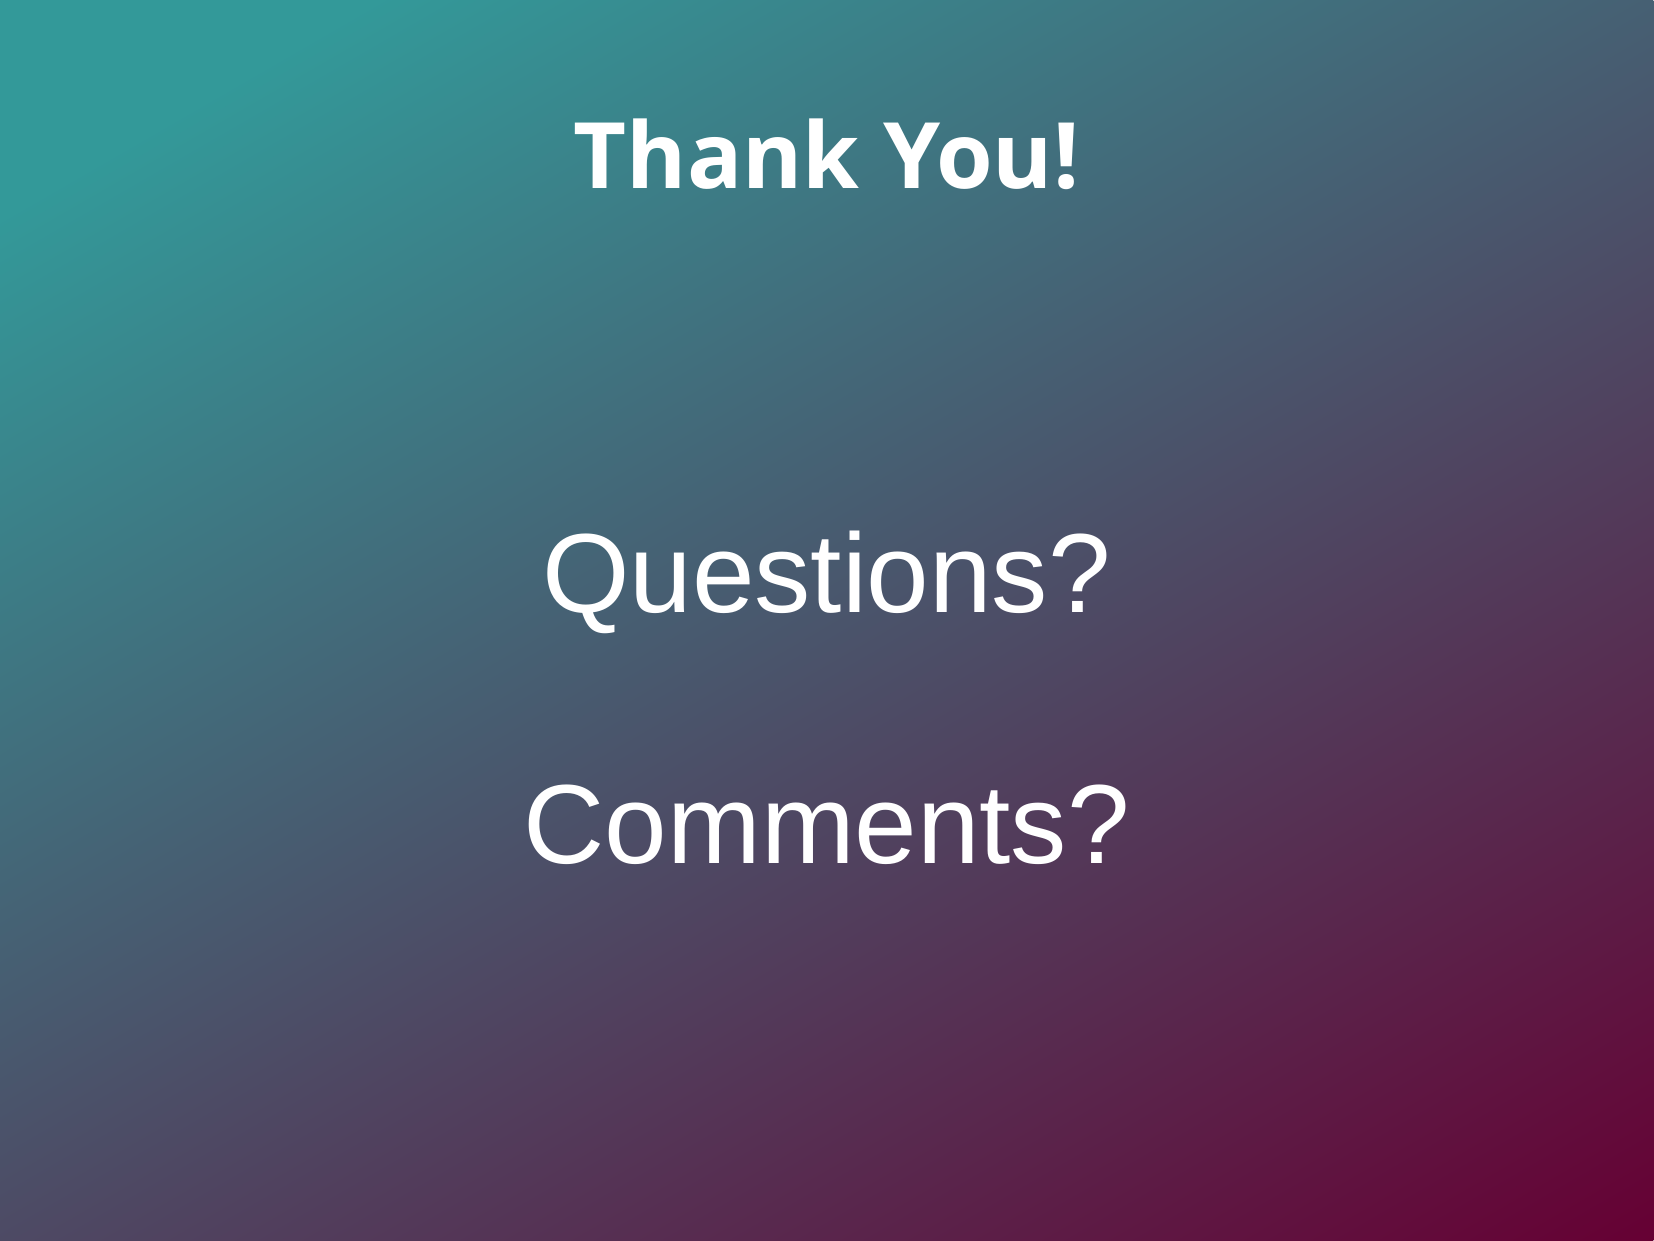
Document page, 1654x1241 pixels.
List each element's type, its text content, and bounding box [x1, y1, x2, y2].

subtitle Questions? Comments? [82, 290, 1571, 1109]
title Thank You! [82, 49, 1571, 257]
